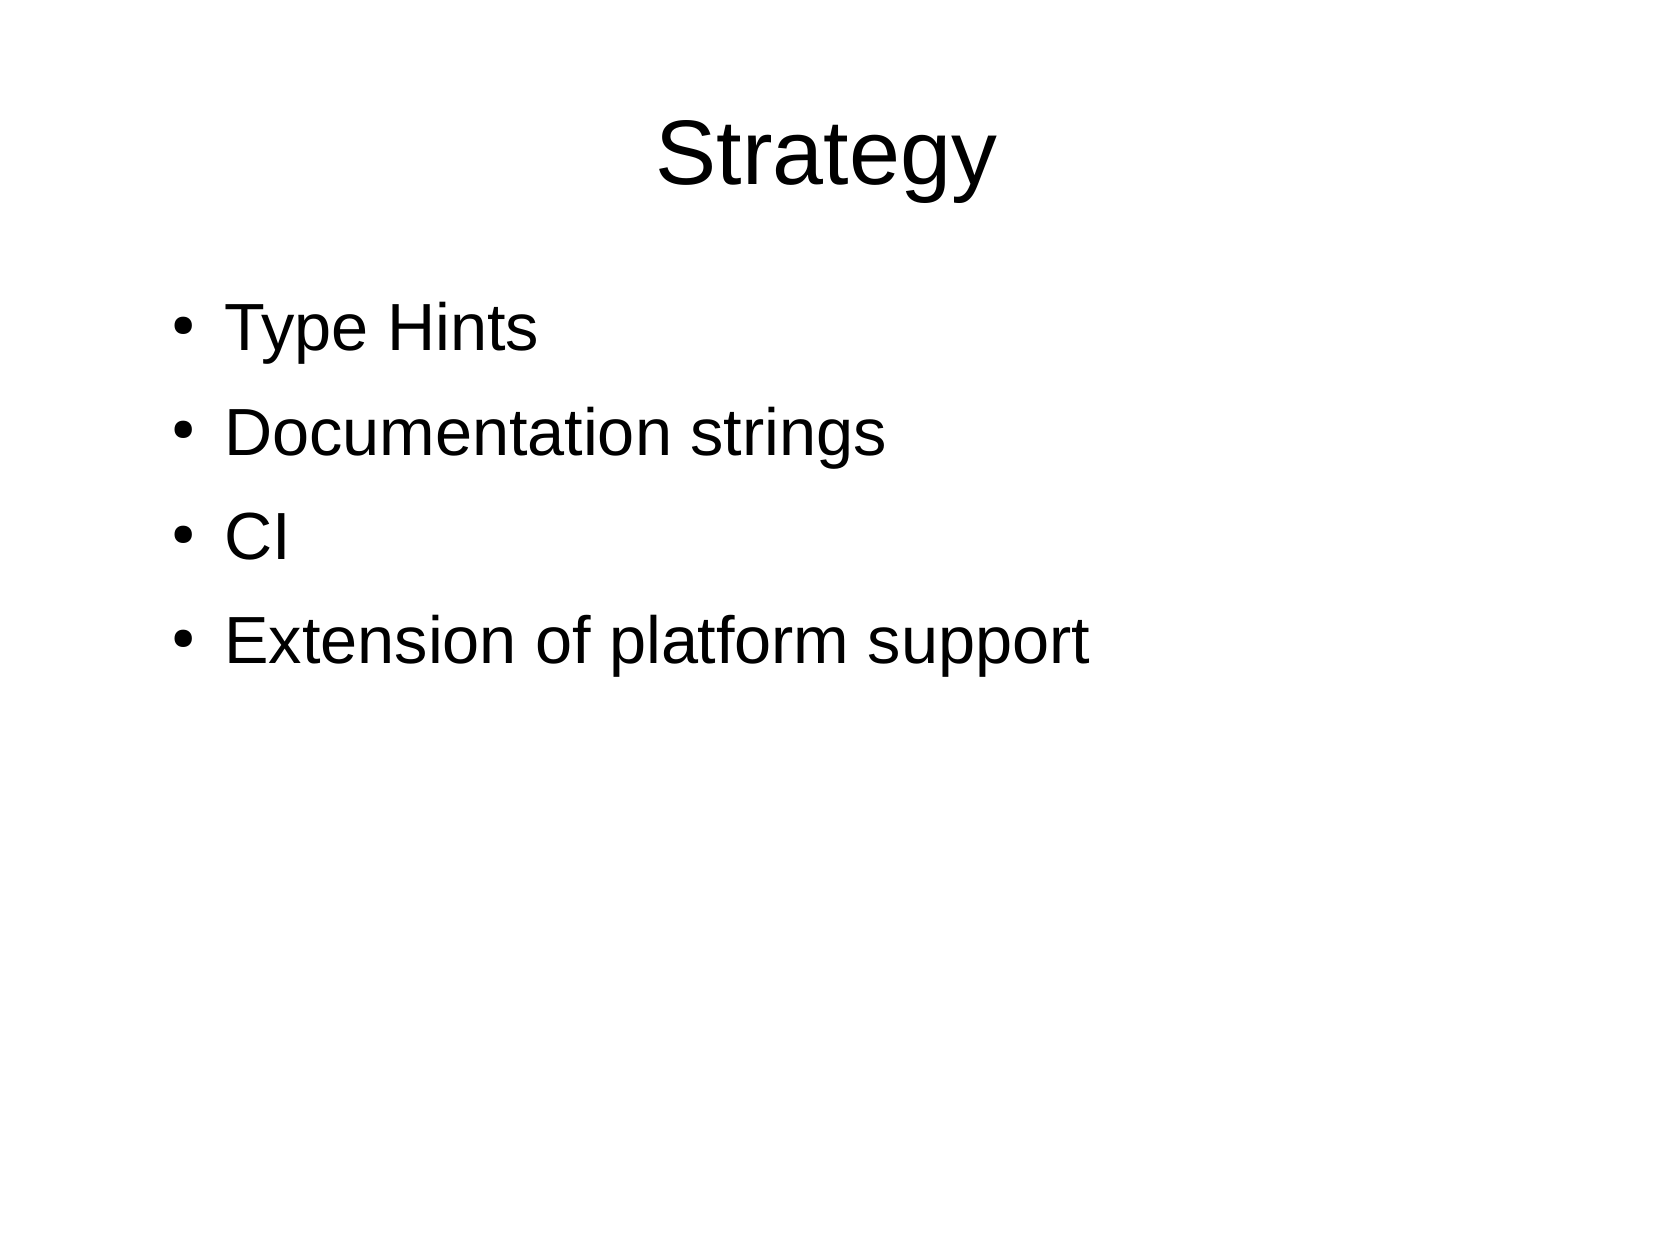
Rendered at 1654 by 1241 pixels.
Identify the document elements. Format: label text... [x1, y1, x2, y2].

list Type Hints Documentation strings CI Extension of platform support [82, 290, 1571, 1109]
title Strategy [82, 49, 1571, 257]
